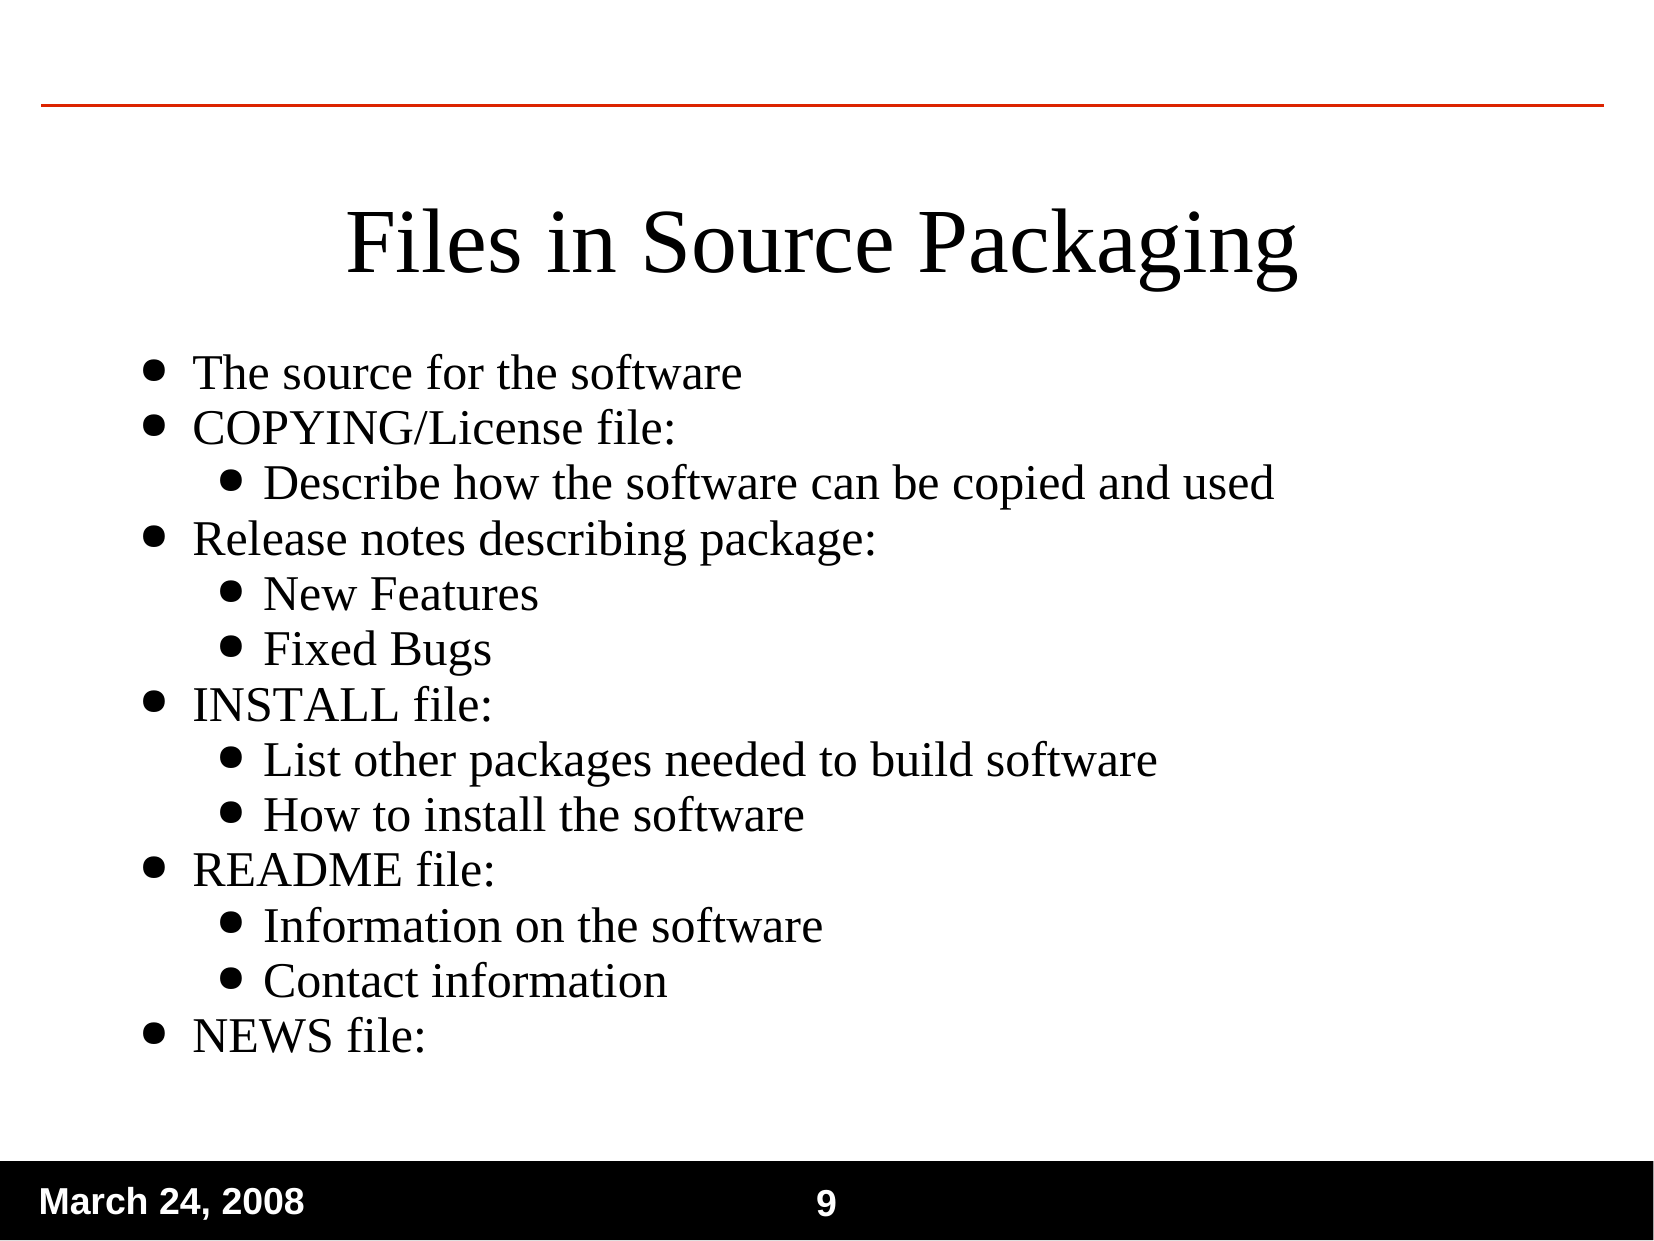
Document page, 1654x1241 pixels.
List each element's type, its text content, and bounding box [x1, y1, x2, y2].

title Files in Source Packaging [117, 137, 1530, 346]
list The source for the software COPYING/License file: Describe how the software can be copied and used Release notes describing package: New Features Fixed Bugs INSTALL file: List other packages needed to build software How to install the software README file: Information on the software Contact information NEWS file: [121, 344, 1534, 1131]
